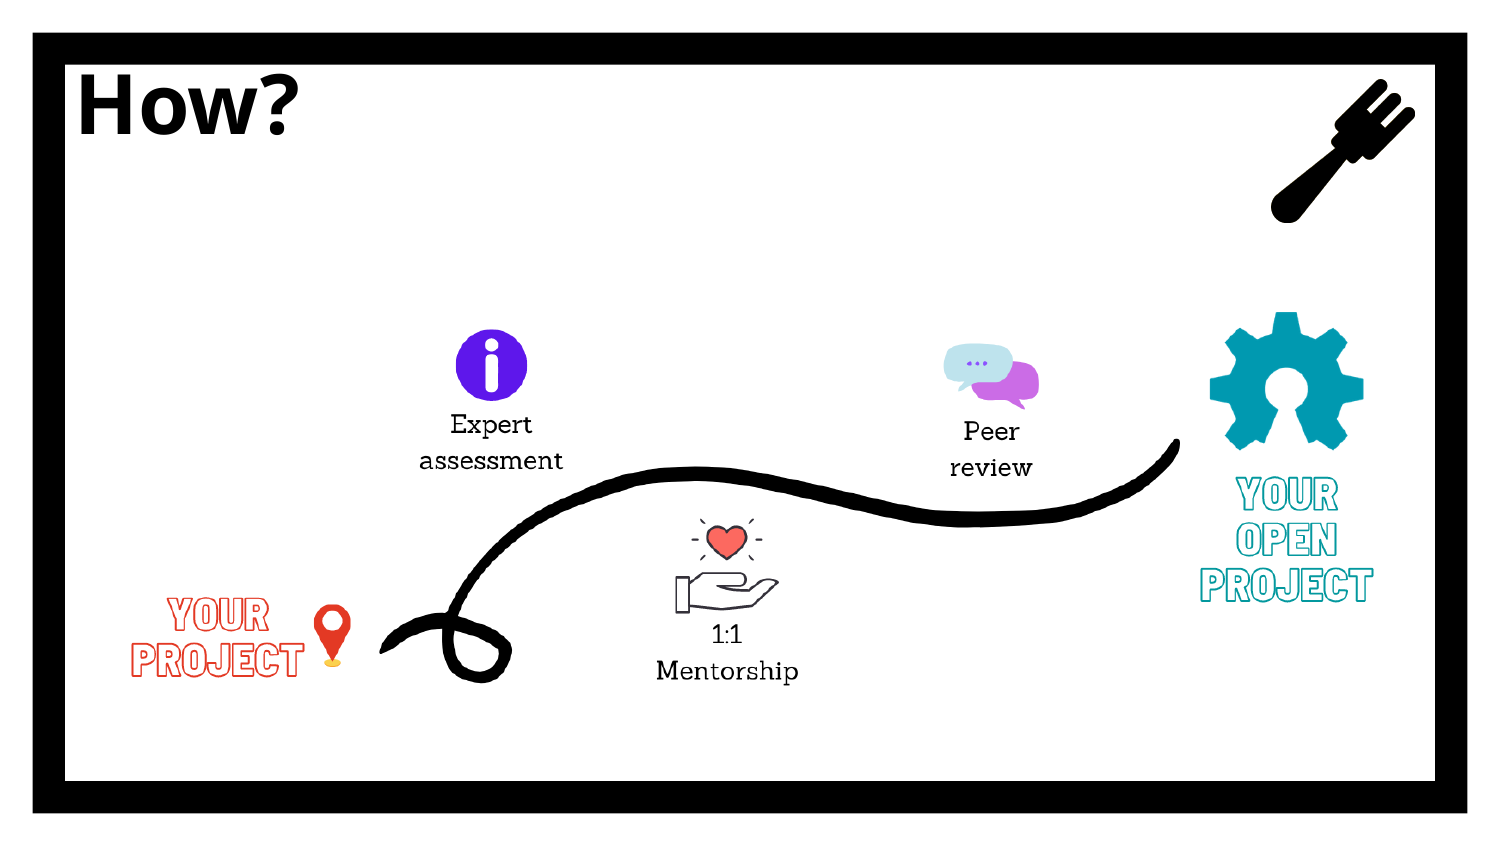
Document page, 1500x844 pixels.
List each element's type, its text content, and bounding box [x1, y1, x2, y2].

picture [105, 286, 1395, 717]
picture [1271, 79, 1415, 223]
title How? [59, 42, 329, 167]
